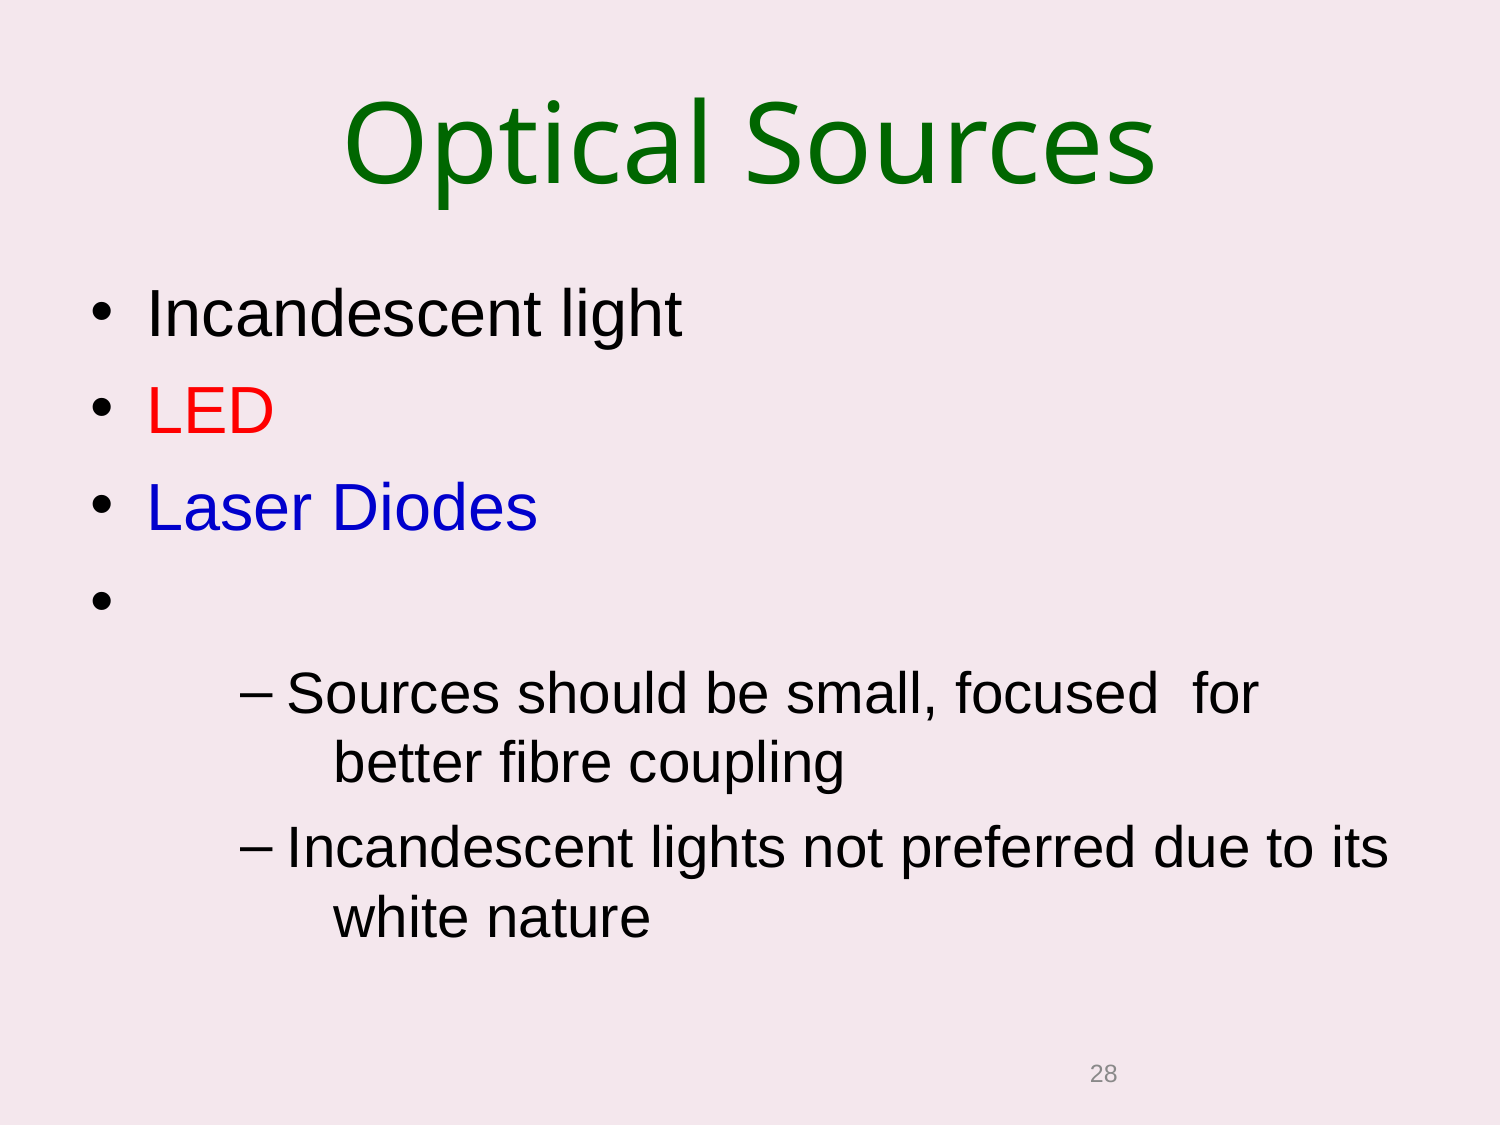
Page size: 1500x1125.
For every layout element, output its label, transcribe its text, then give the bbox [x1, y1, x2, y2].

title Optical Sources [75, 45, 1426, 233]
list Incandescent light LED Laser Diodes Sources should be small, focused for better fibre coupling Incandescent lights not preferred due to its white nature [75, 262, 1426, 1005]
text_box [1074, 1042, 1426, 1103]
